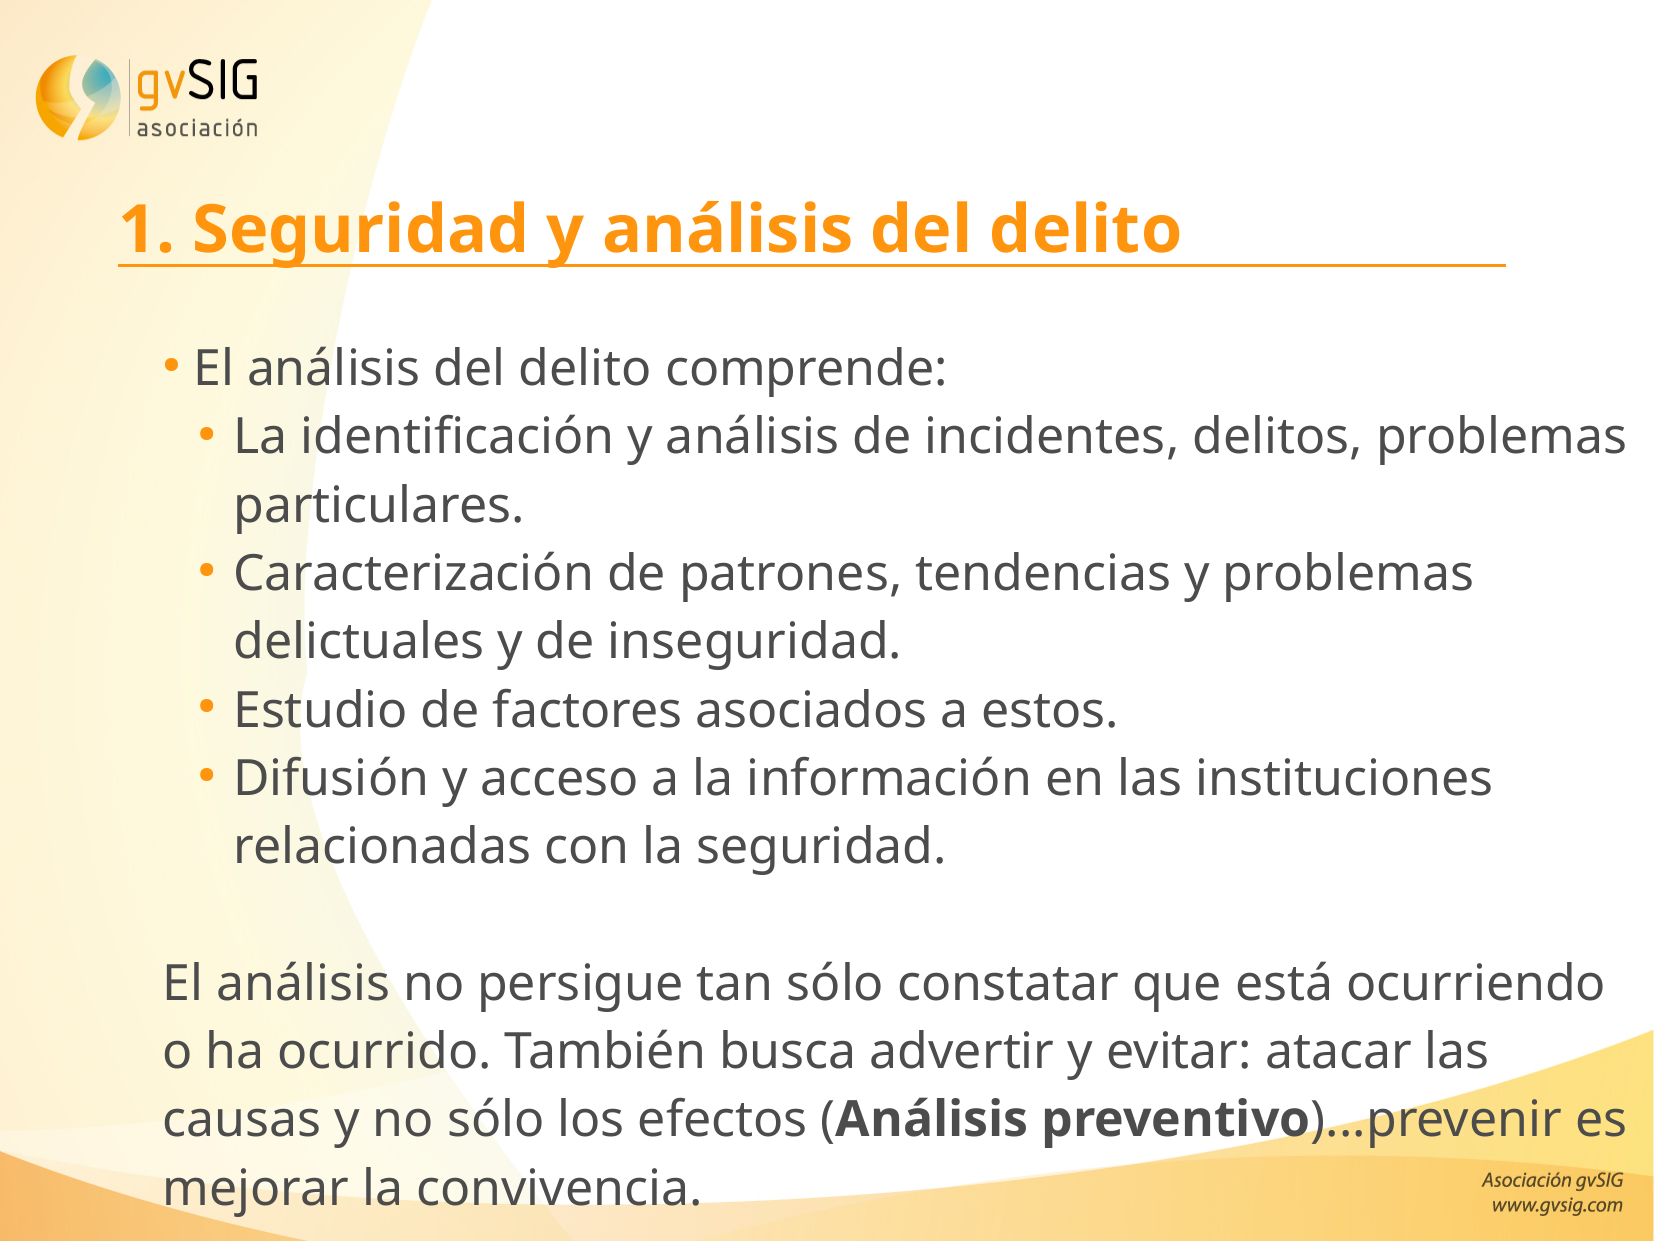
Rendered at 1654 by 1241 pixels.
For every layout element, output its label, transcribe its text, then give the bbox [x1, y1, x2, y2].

picture [848, 1107, 857, 1121]
title 1. Seguridad y análisis del delito [118, 177, 1607, 276]
text_box El análisis del delito comprende: La identificación y análisis de incidentes, delitos, problemas particulares. Caracterización de patrones, tendencias y problemas delictuales y de inseguridad. Estudio de factores asociados a estos. Difusión y acceso a la información en las instituciones relacionadas con la seguridad. El análisis no persigue tan sólo constatar que está ocurriendo o ha ocurrido. También busca advertir y evitar: atacar las causas y no sólo los efectos (Análisis preventivo)...prevenir es mejorar la convivencia. [147, 324, 1654, 1101]
picture [0, 0, 1654, 1241]
